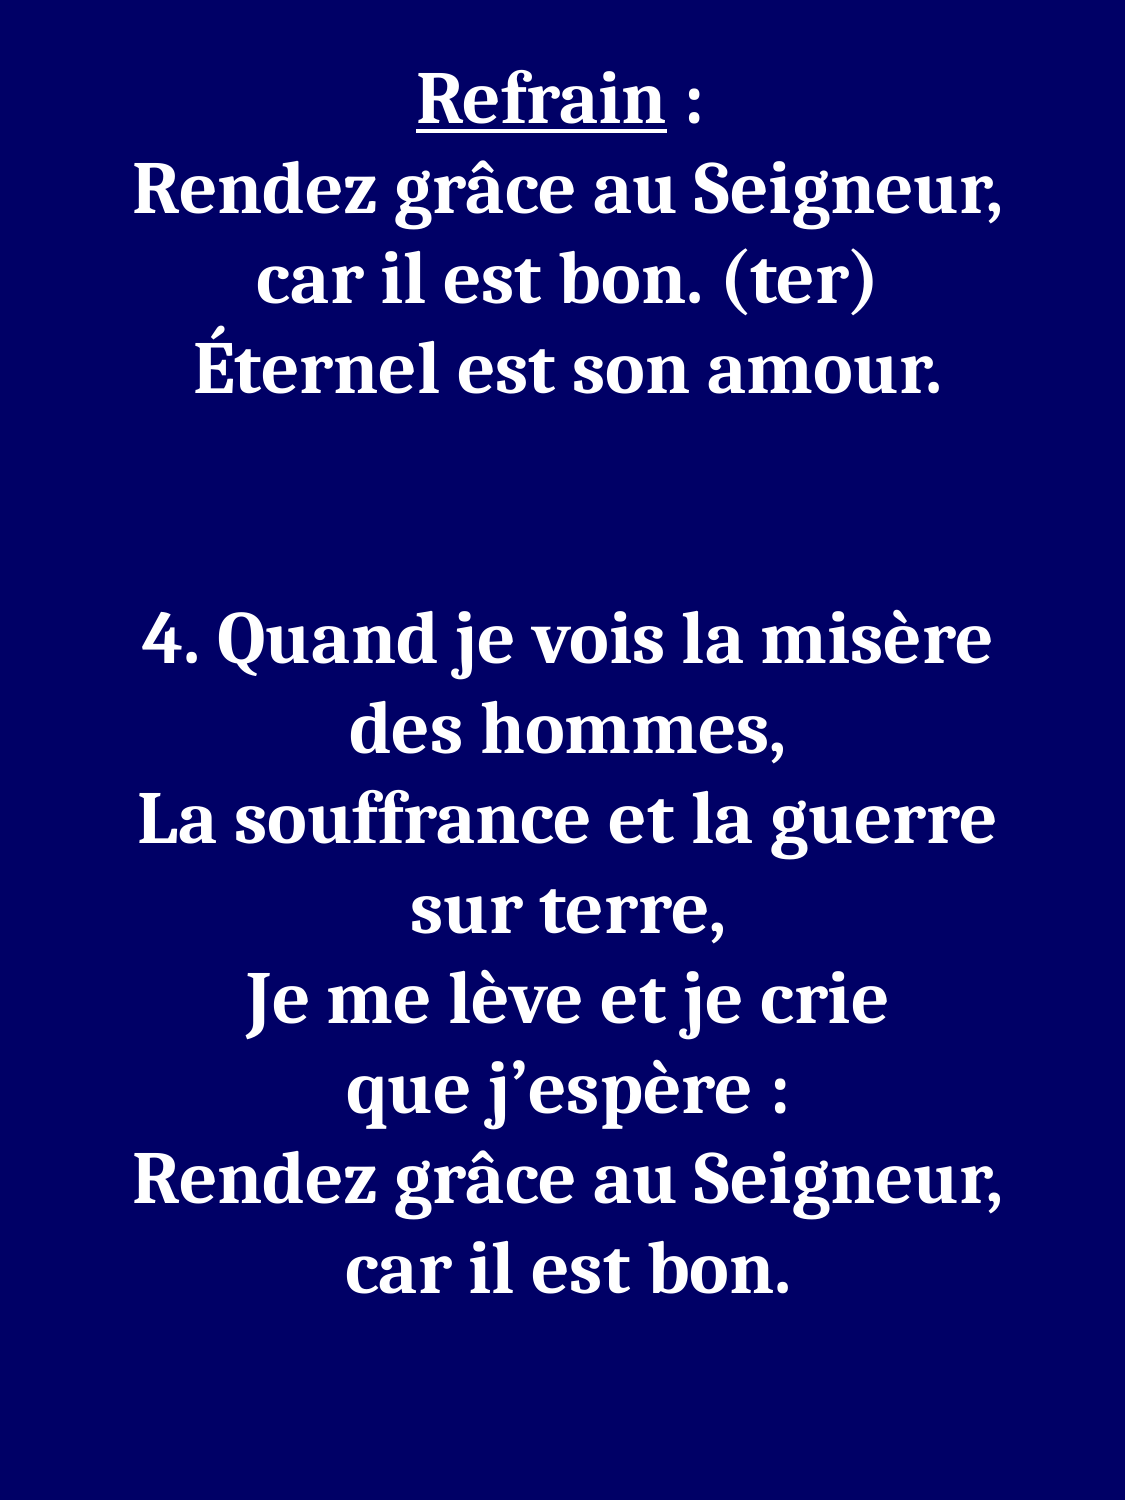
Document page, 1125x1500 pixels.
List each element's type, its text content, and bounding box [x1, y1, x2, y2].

text_box Refrain : Rendez grâce au Seigneur, car il est bon. (ter) Éternel est son amour. 4. Quand je vois la misère des hommes, La souffrance et la guerre sur terre, Je me lève et je crie que j’espère : Rendez grâce au Seigneur, car il est bon. [0, 41, 1125, 1407]
